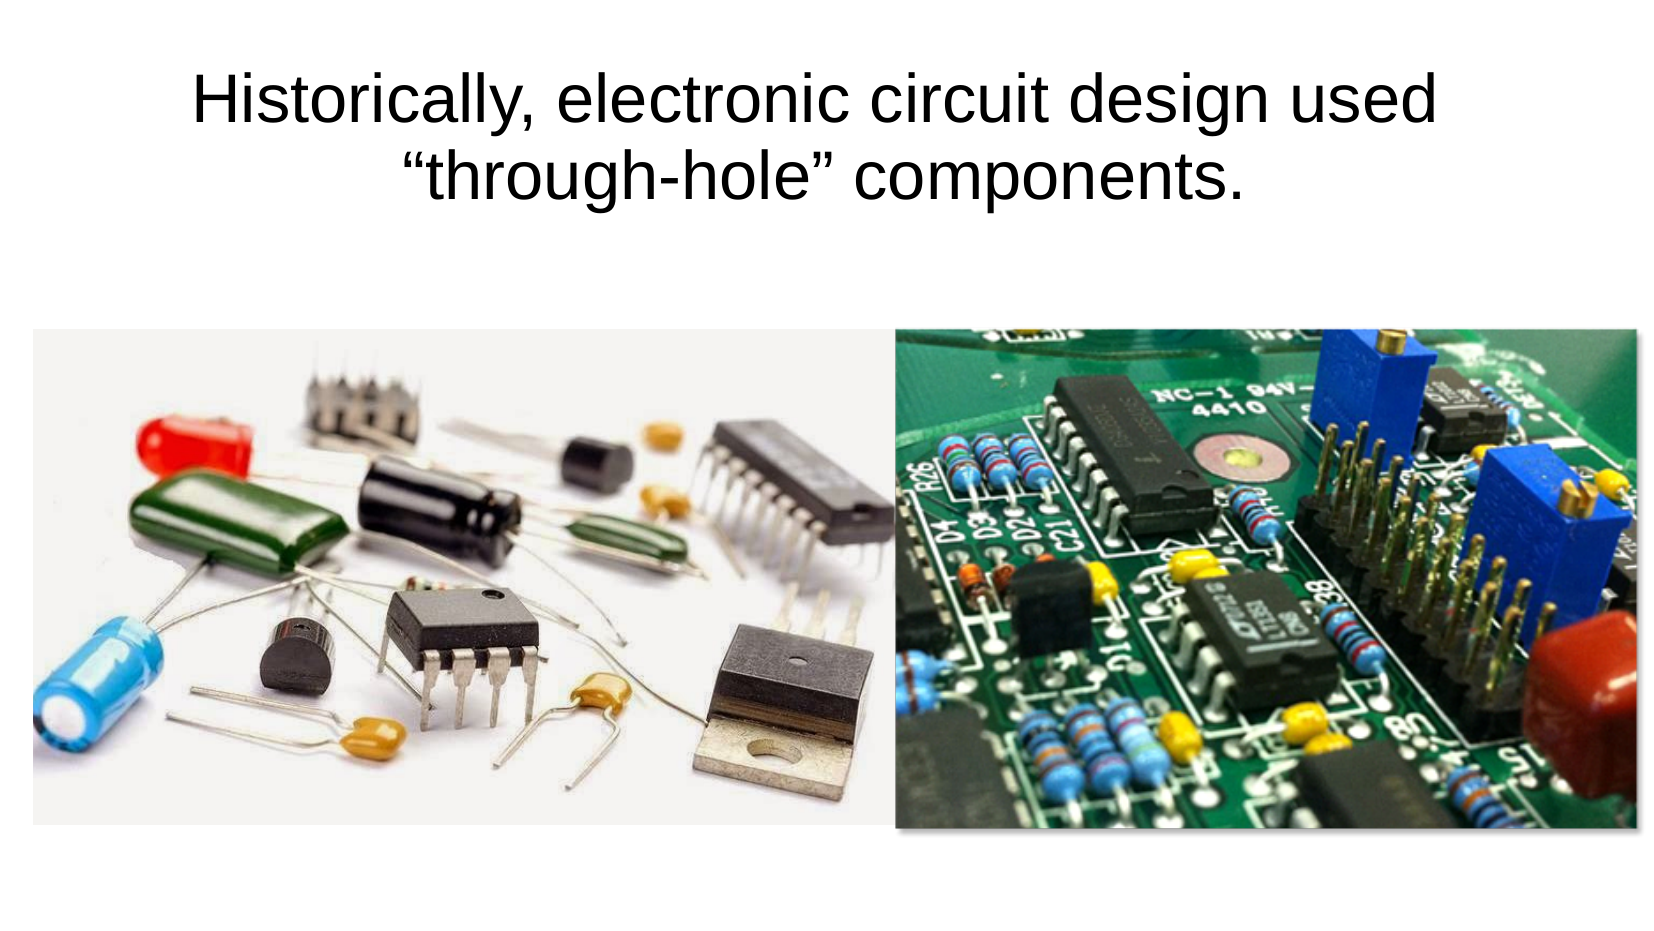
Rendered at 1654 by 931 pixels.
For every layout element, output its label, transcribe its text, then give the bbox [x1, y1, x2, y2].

picture [33, 312, 1651, 850]
title Historically, electronic circuit design used “through-hole” components. [90, 60, 1561, 214]
